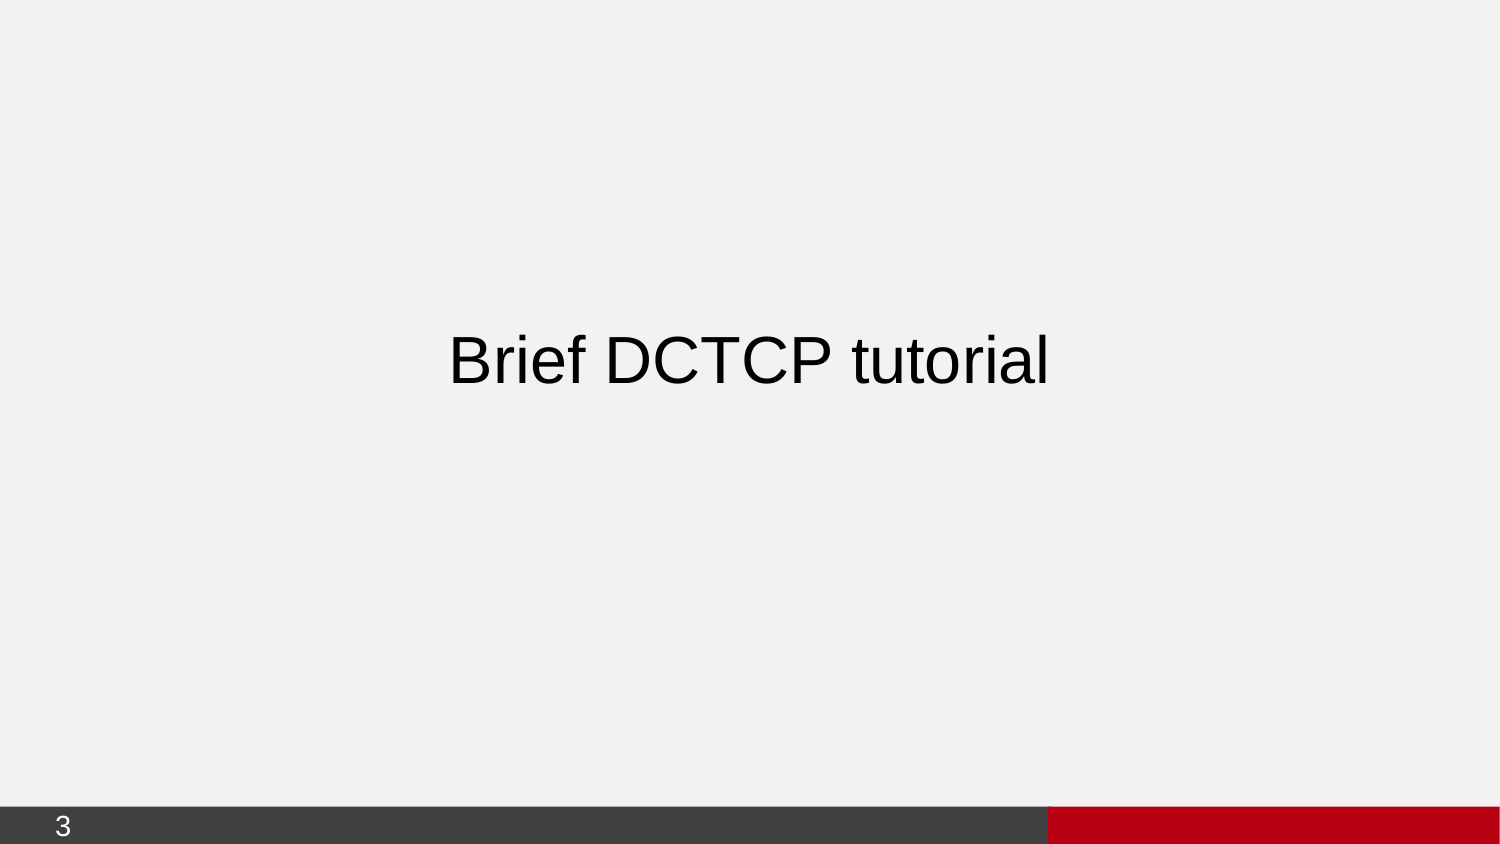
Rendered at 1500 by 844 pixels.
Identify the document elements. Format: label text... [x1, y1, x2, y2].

subtitle Brief DCTCP tutorial [75, 33, 1425, 687]
